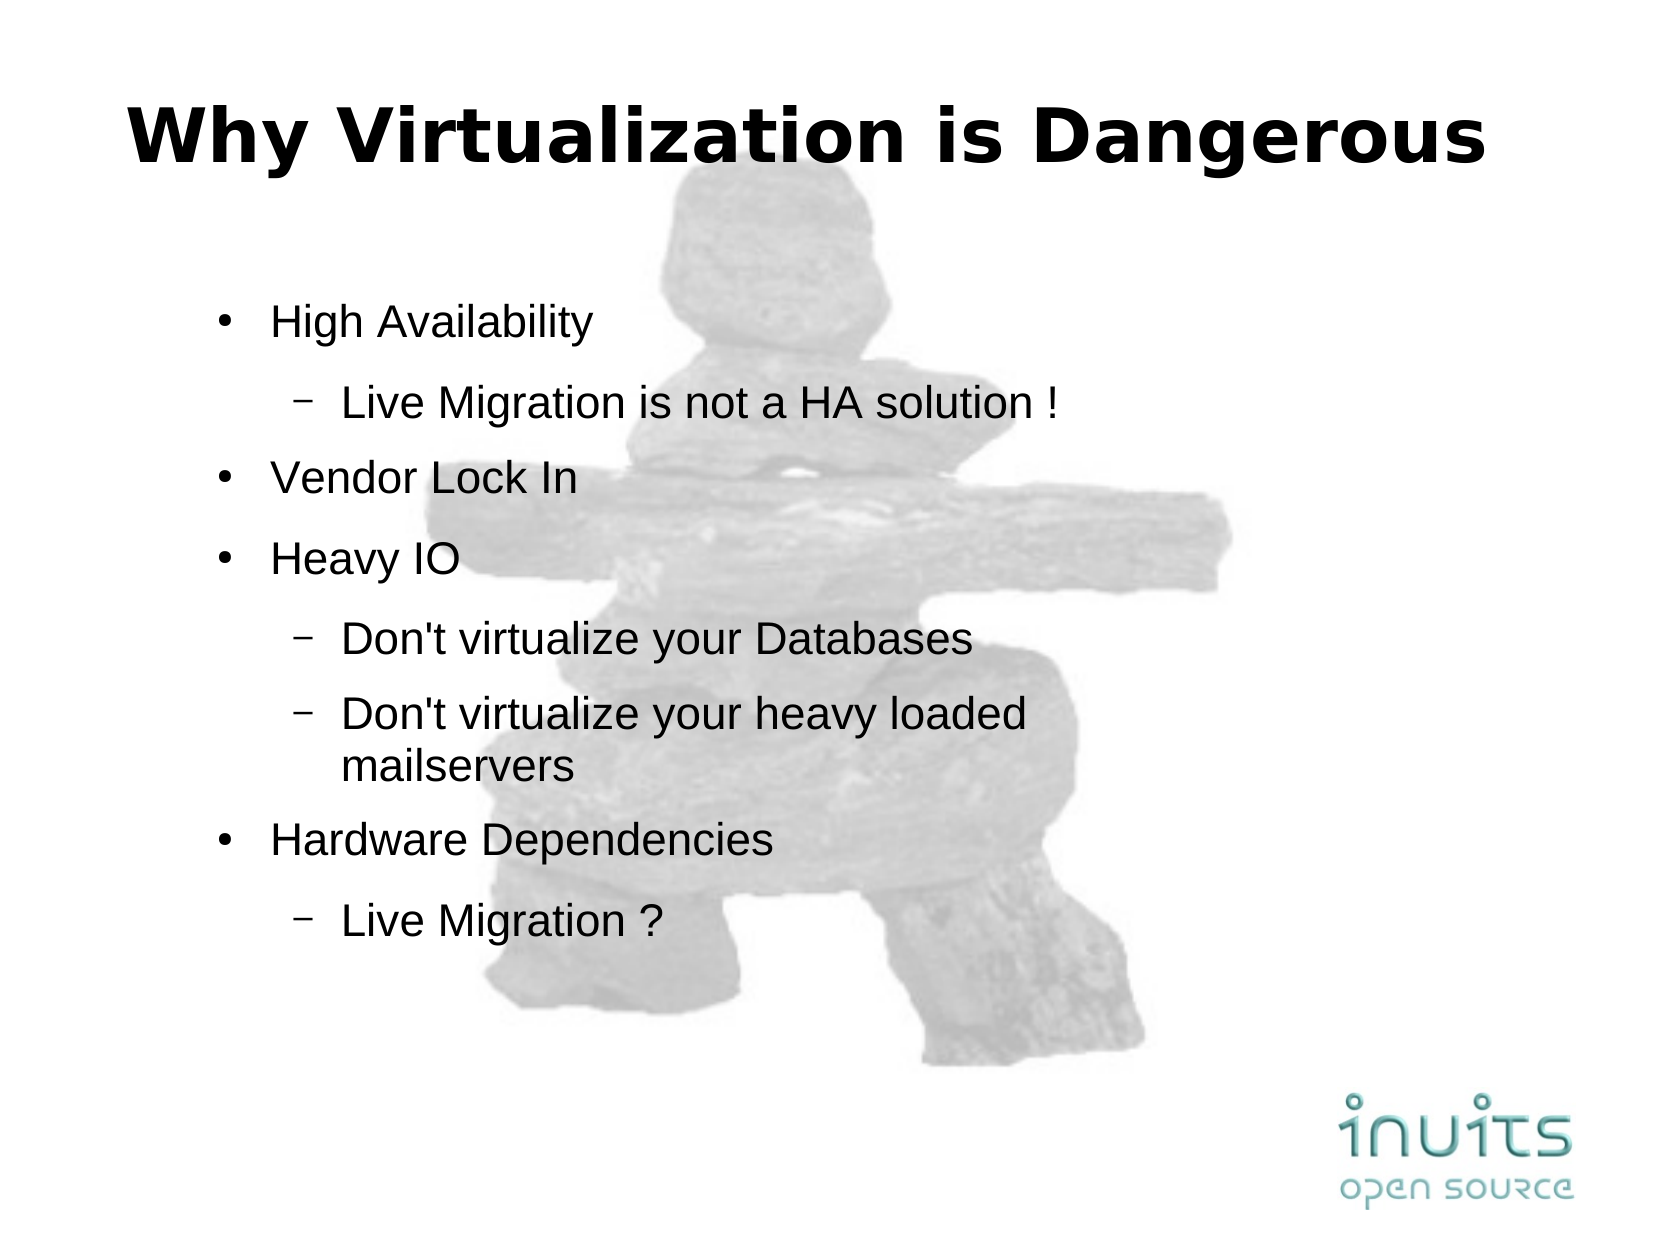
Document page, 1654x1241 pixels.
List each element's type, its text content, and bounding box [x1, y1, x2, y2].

title Why Virtualization is Dangerous [110, 85, 1574, 207]
picture [337, 207, 1298, 1120]
list High Availability Live Migration is not a HA solution ! Vendor Lock In Heavy IO Don't virtualize your Databases Don't virtualize your heavy loaded mailservers Hardware Dependencies Live Migration ? [199, 296, 1266, 1200]
picture [1337, 1087, 1576, 1210]
